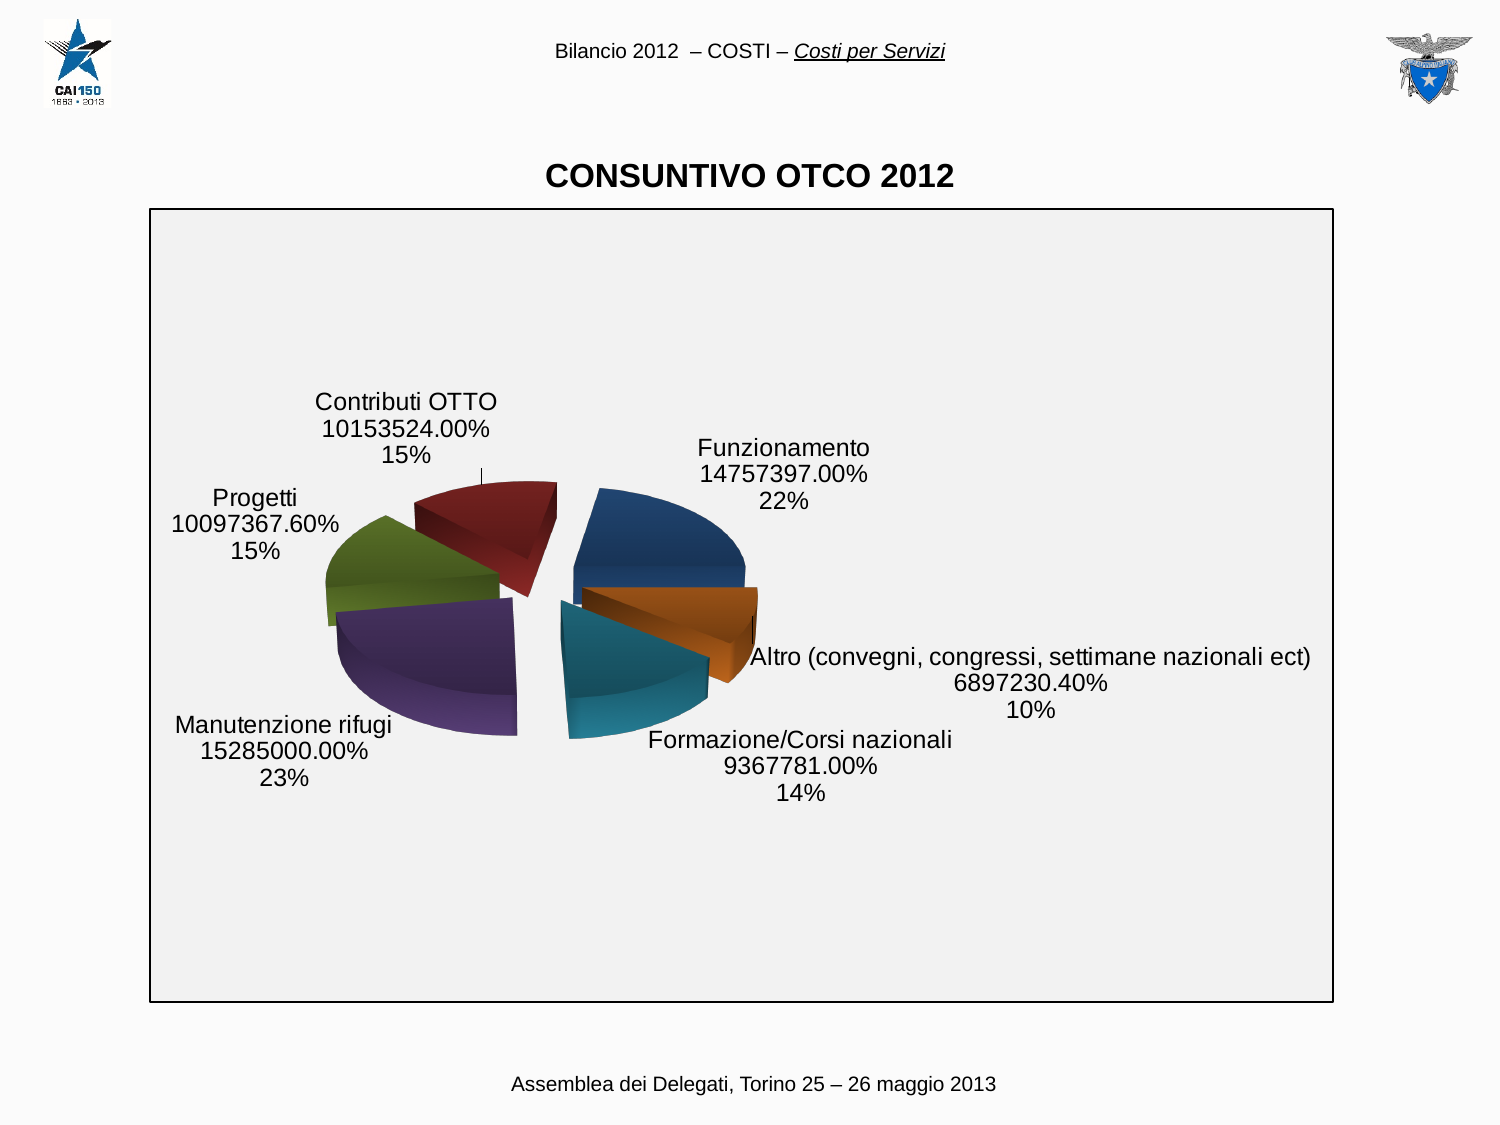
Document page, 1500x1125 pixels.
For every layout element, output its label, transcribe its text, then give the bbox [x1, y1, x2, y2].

picture [43, 19, 112, 108]
text_box Assemblea dei Delegati, Torino 25 – 26 maggio 2013 [269, 1062, 1239, 1105]
chart [149, 208, 1334, 1003]
picture [1382, 29, 1477, 112]
text_box Bilancio 2012 – COSTI – Costi per Servizi [468, 29, 1032, 71]
text_box CONSUNTIVO OTCO 2012 [260, 147, 1240, 188]
